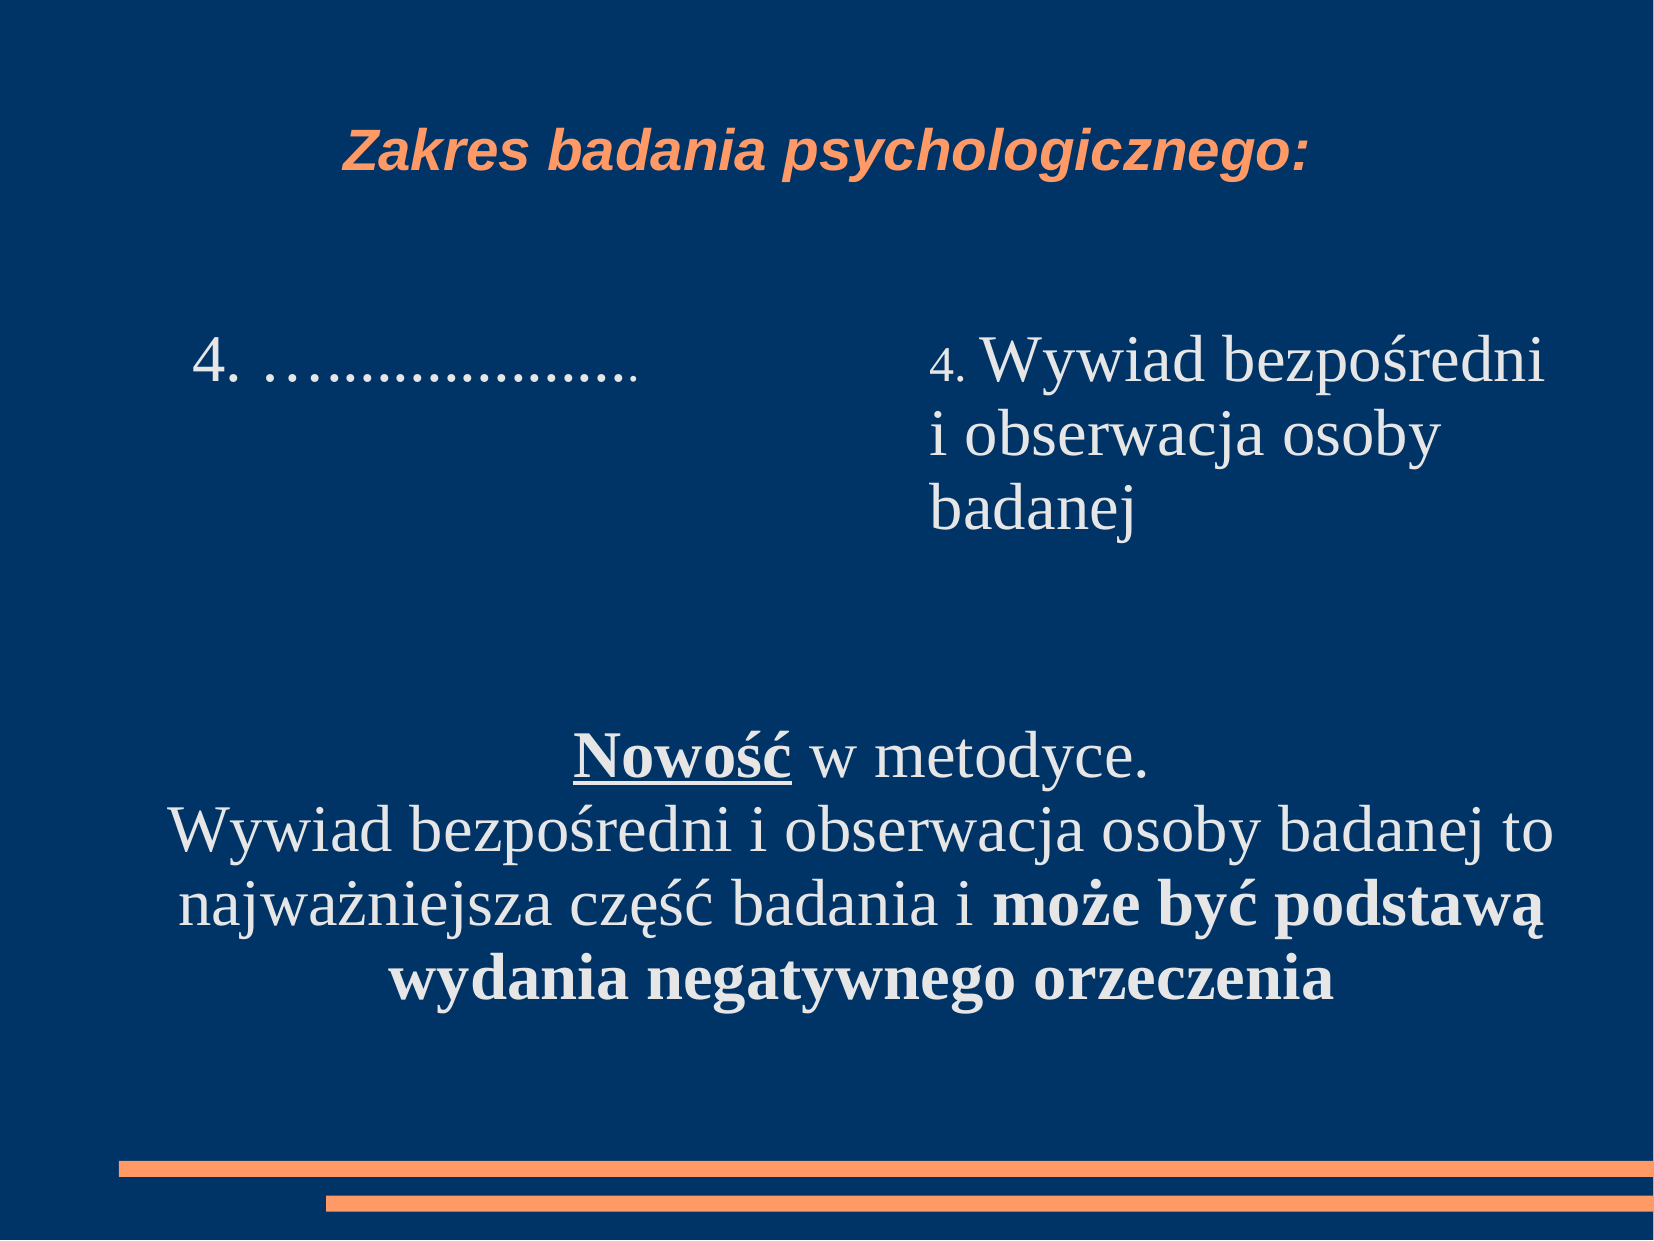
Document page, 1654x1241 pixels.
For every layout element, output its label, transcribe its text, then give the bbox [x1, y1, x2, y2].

list Nowość w metodyce. Wywiad bezpośredni i obserwacja osoby badanej to najważniejsza część badania i może być podstawą wydania negatywnego orzeczenia [82, 717, 1571, 1109]
title Zakres badania psychologicznego: [121, 46, 1534, 254]
list 4. …................... [121, 322, 824, 709]
list 4. Wywiad bezpośredni i obserwacja osoby badanej [858, 322, 1562, 709]
